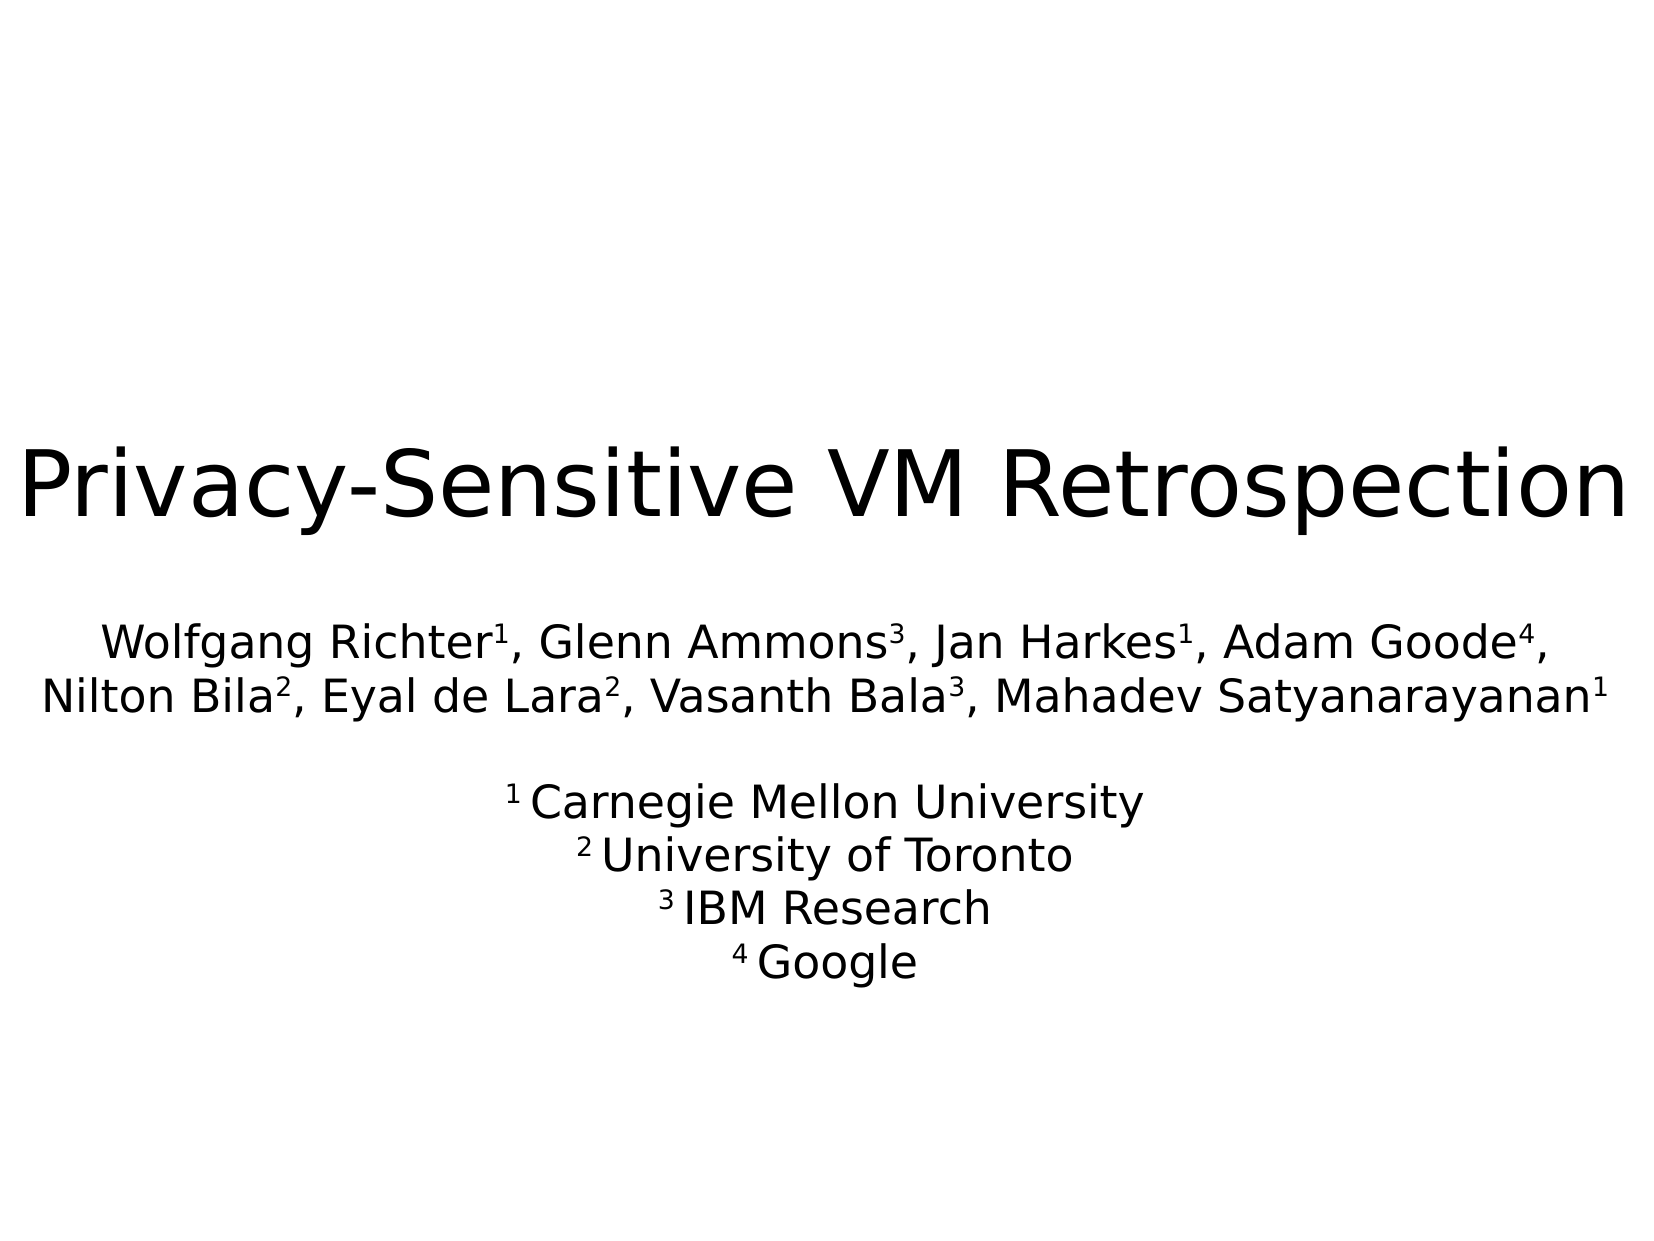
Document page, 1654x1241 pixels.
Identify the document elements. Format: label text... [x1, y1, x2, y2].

subtitle Privacy-Sensitive VM Retrospection Wolfgang Richter1, Glenn Ammons3, Jan Harkes1, Adam Goode4, Nilton Bila2, Eyal de Lara2, Vasanth Bala3, Mahadev Satyanarayanan1 1 Carnegie Mellon University 2 University of Toronto 3 IBM Research 4 Google [0, 49, 1651, 1109]
